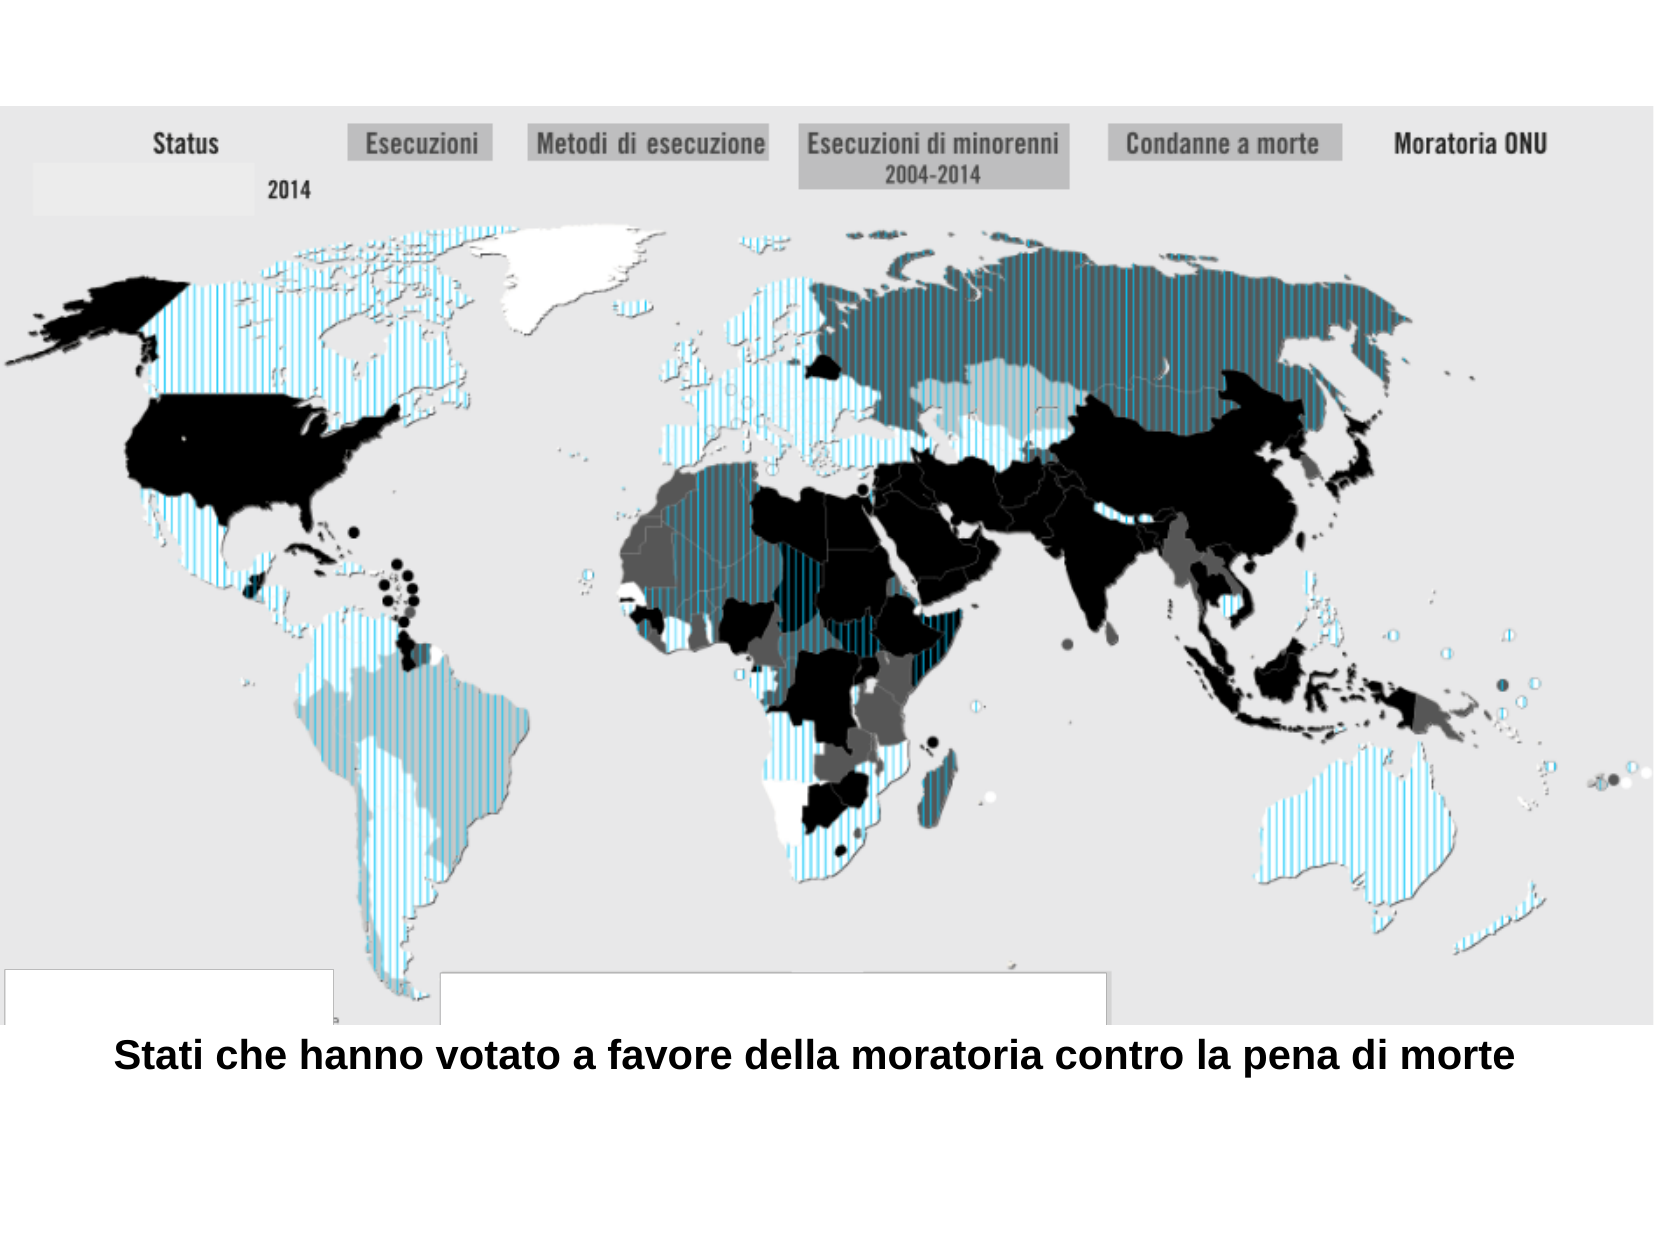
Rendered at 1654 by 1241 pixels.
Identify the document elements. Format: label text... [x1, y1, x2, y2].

text_box Stati che hanno votato a favore della moratoria contro la pena di morte [70, 1024, 1560, 1086]
picture [0, 106, 1654, 1025]
